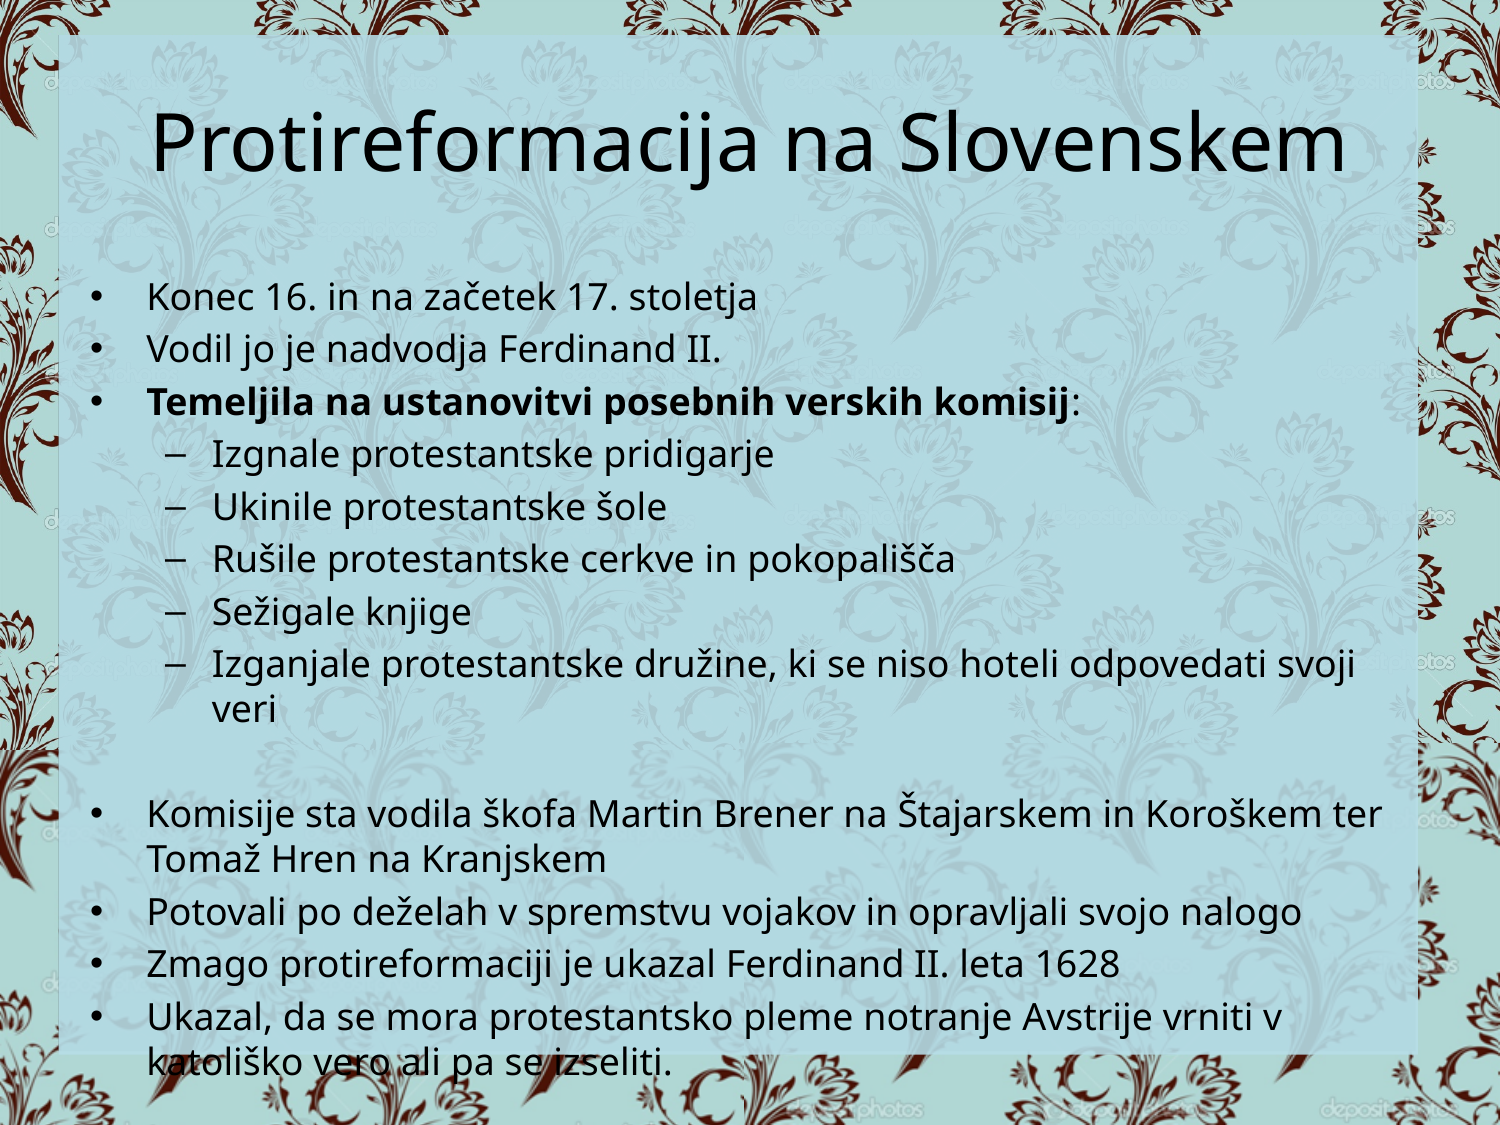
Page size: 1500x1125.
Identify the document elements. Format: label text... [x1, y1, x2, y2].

text_box [58, 35, 1418, 1055]
list Konec 16. in na začetek 17. stoletja Vodil jo je nadvodja Ferdinand II. Temeljila na ustanovitvi posebnih verskih komisij: Izgnale protestantske pridigarje Ukinile protestantske šole Rušile protestantske cerkve in pokopališča Sežigale knjige Izganjale protestantske družine, ki se niso hoteli odpovedati svoji veri Komisije sta vodila škofa Martin Brener na Štajarskem in Koroškem ter Tomaž Hren na Kranjskem Potovali po deželah v spremstvu vojakov in opravljali svojo nalogo Zmago protireformaciji je ukazal Ferdinand II. leta 1628 Ukazal, da se mora protestantsko pleme notranje Avstrije vrniti v katoliško vero ali pa se izseliti. [75, 265, 1425, 1090]
title Protireformacija na Slovenskem [75, 45, 1425, 233]
picture [0, 0, 1500, 1125]
